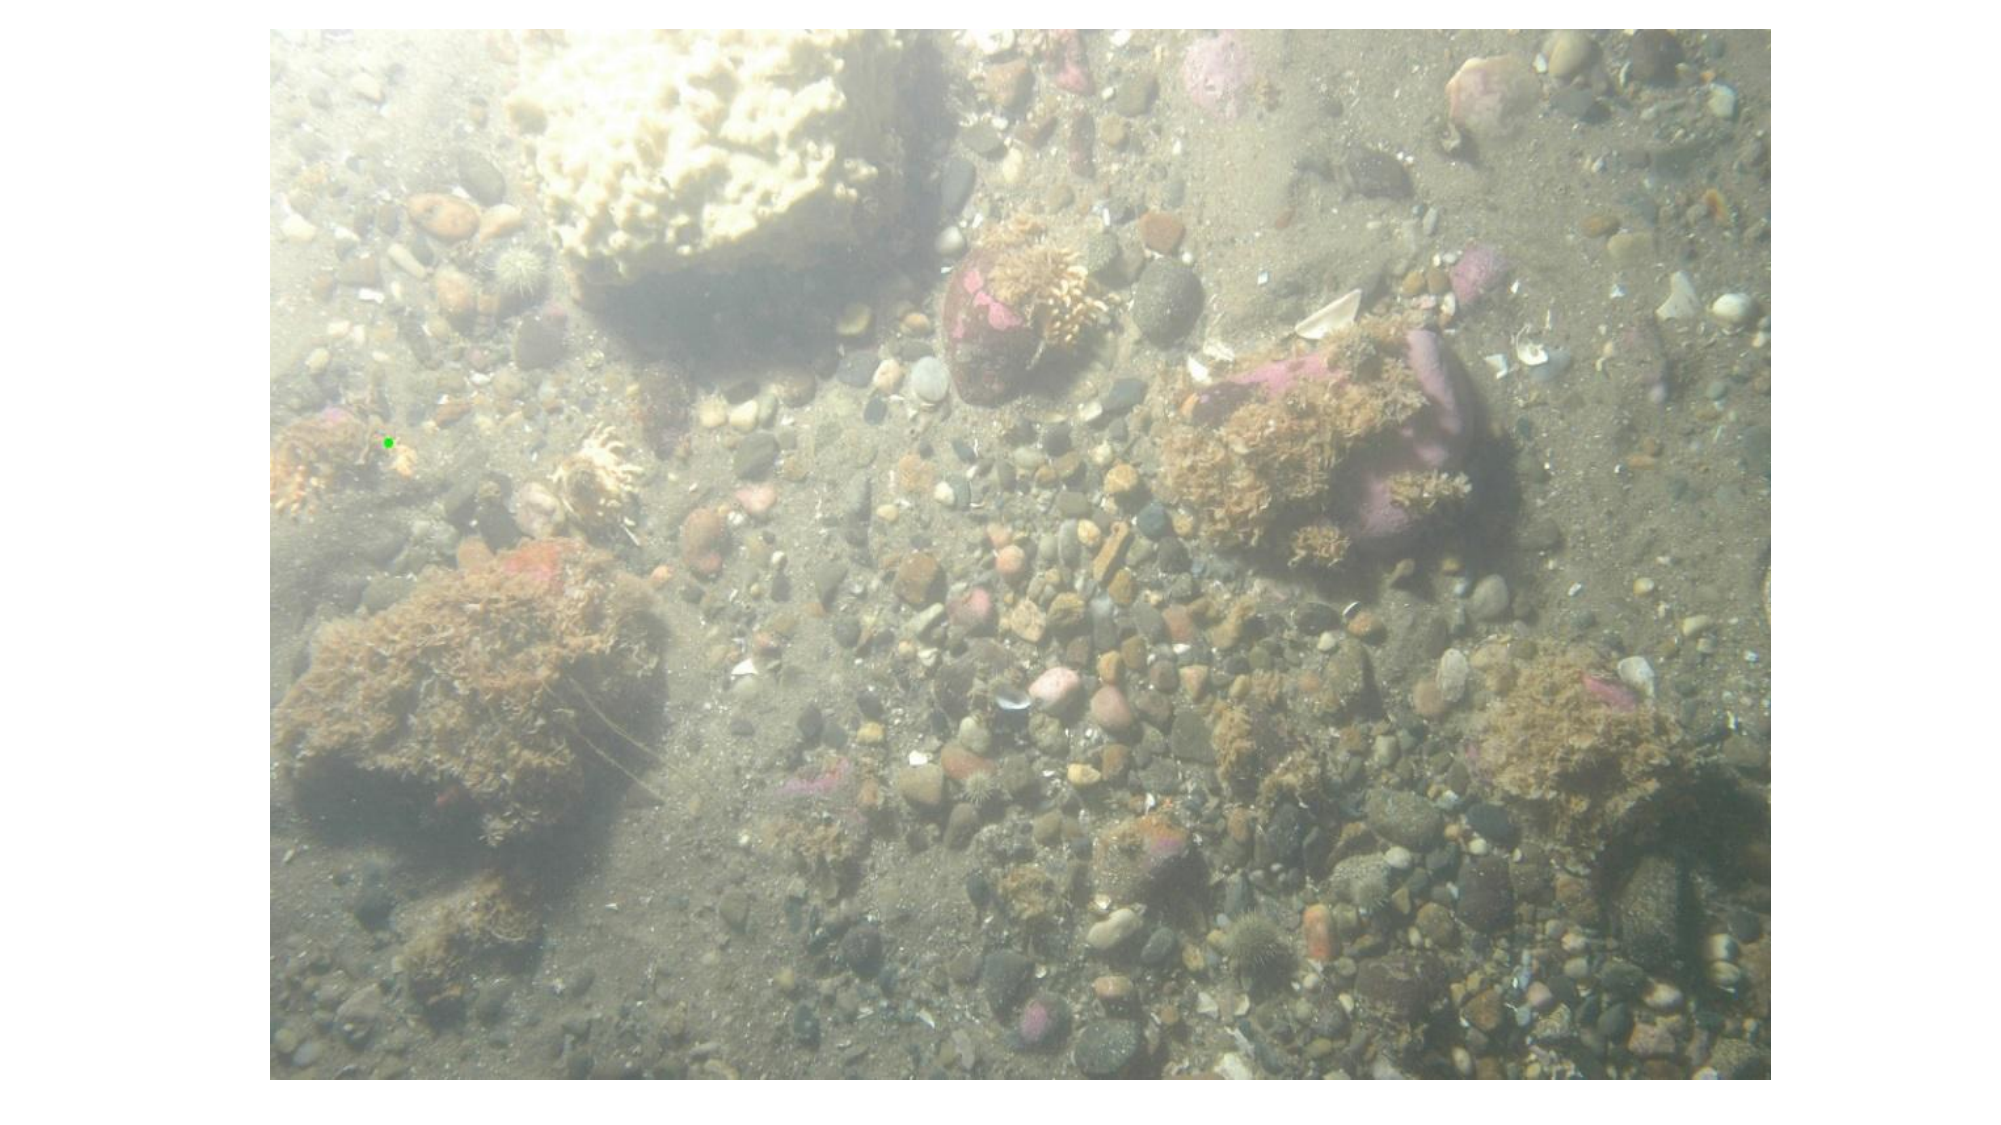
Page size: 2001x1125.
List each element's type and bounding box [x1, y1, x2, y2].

picture [270, 29, 1771, 1081]
